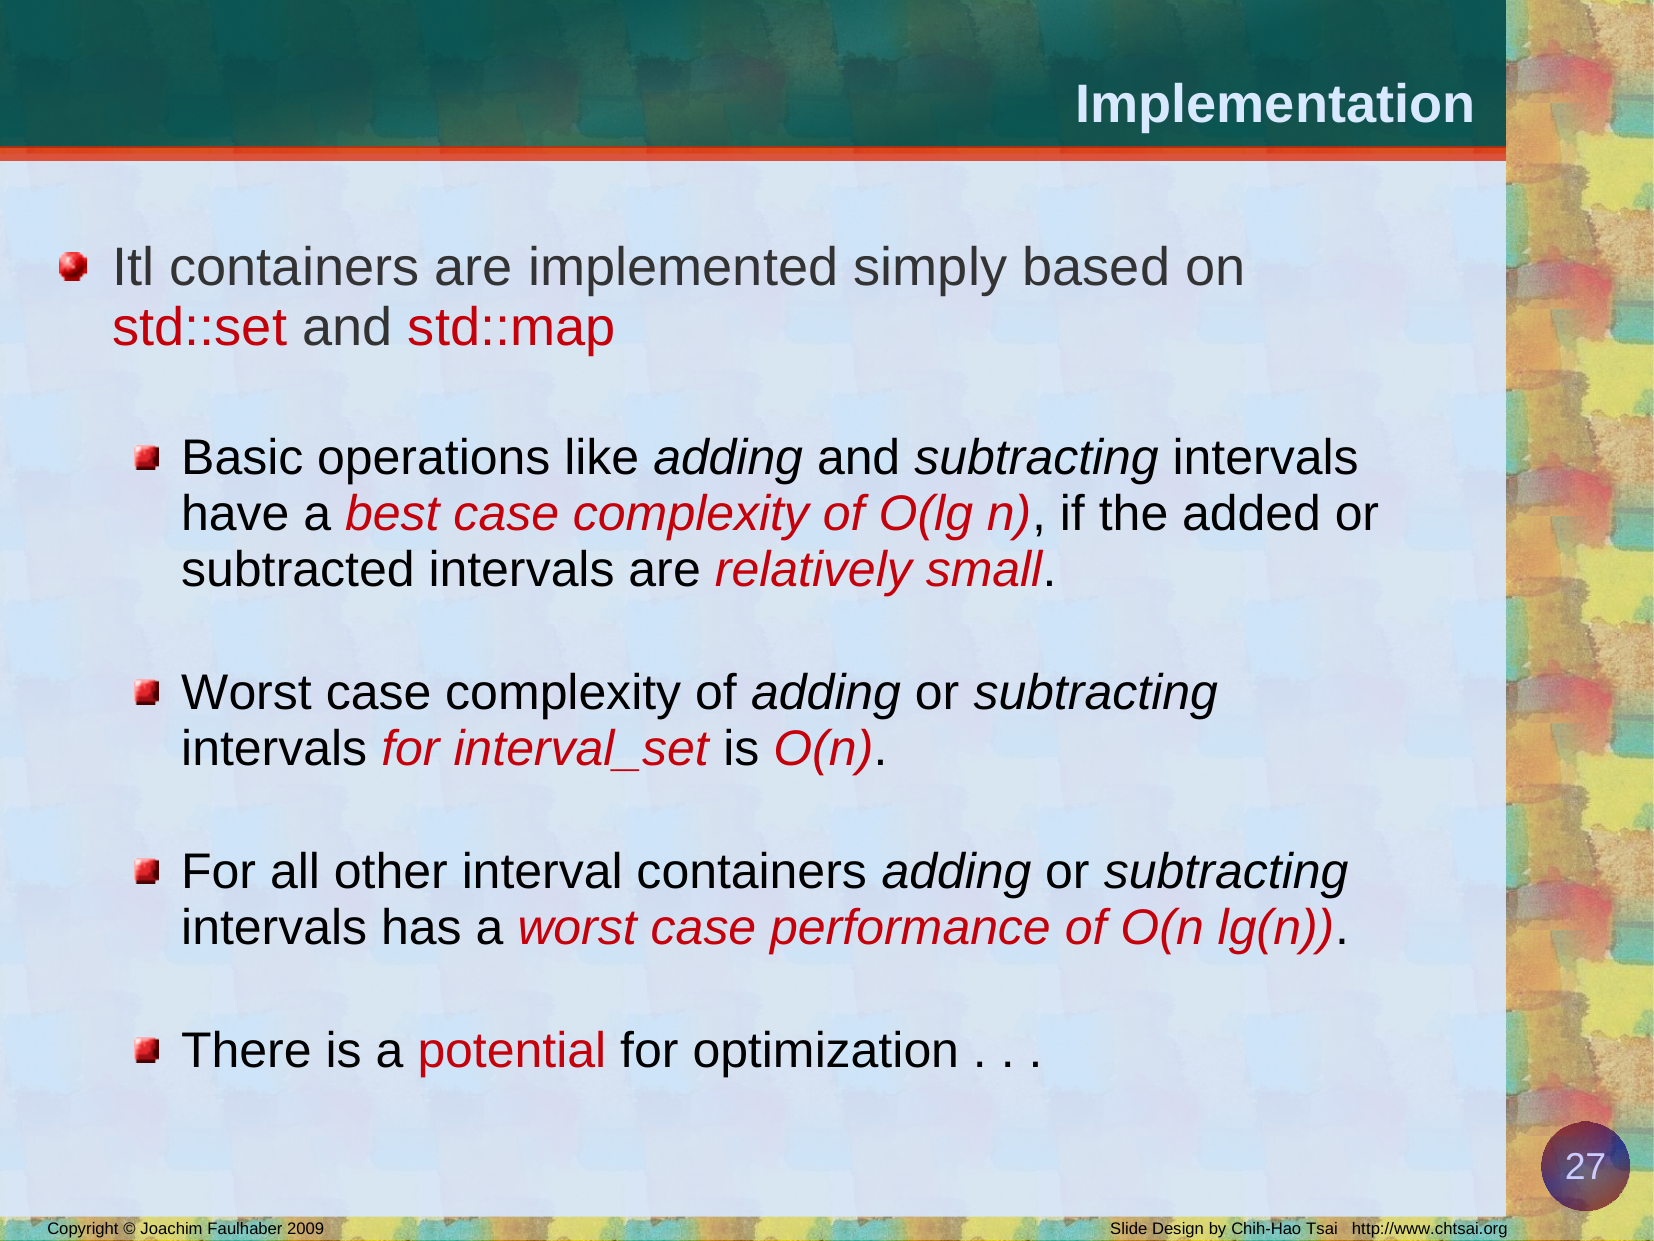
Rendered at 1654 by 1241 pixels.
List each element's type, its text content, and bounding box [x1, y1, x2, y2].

title Implementation [29, 59, 1477, 148]
list Itl containers are implemented simply based on std::set and std::map Basic operations like adding and subtracting intervals have a best case complexity of O(lg n), if the added or subtracted intervals are relatively small. Worst case complexity of adding or subtracting intervals for interval_set is O(n). For all other interval containers adding or subtracting intervals has a worst case performance of O(n lg(n)). There is a potential for optimization . . . [59, 236, 1418, 1182]
